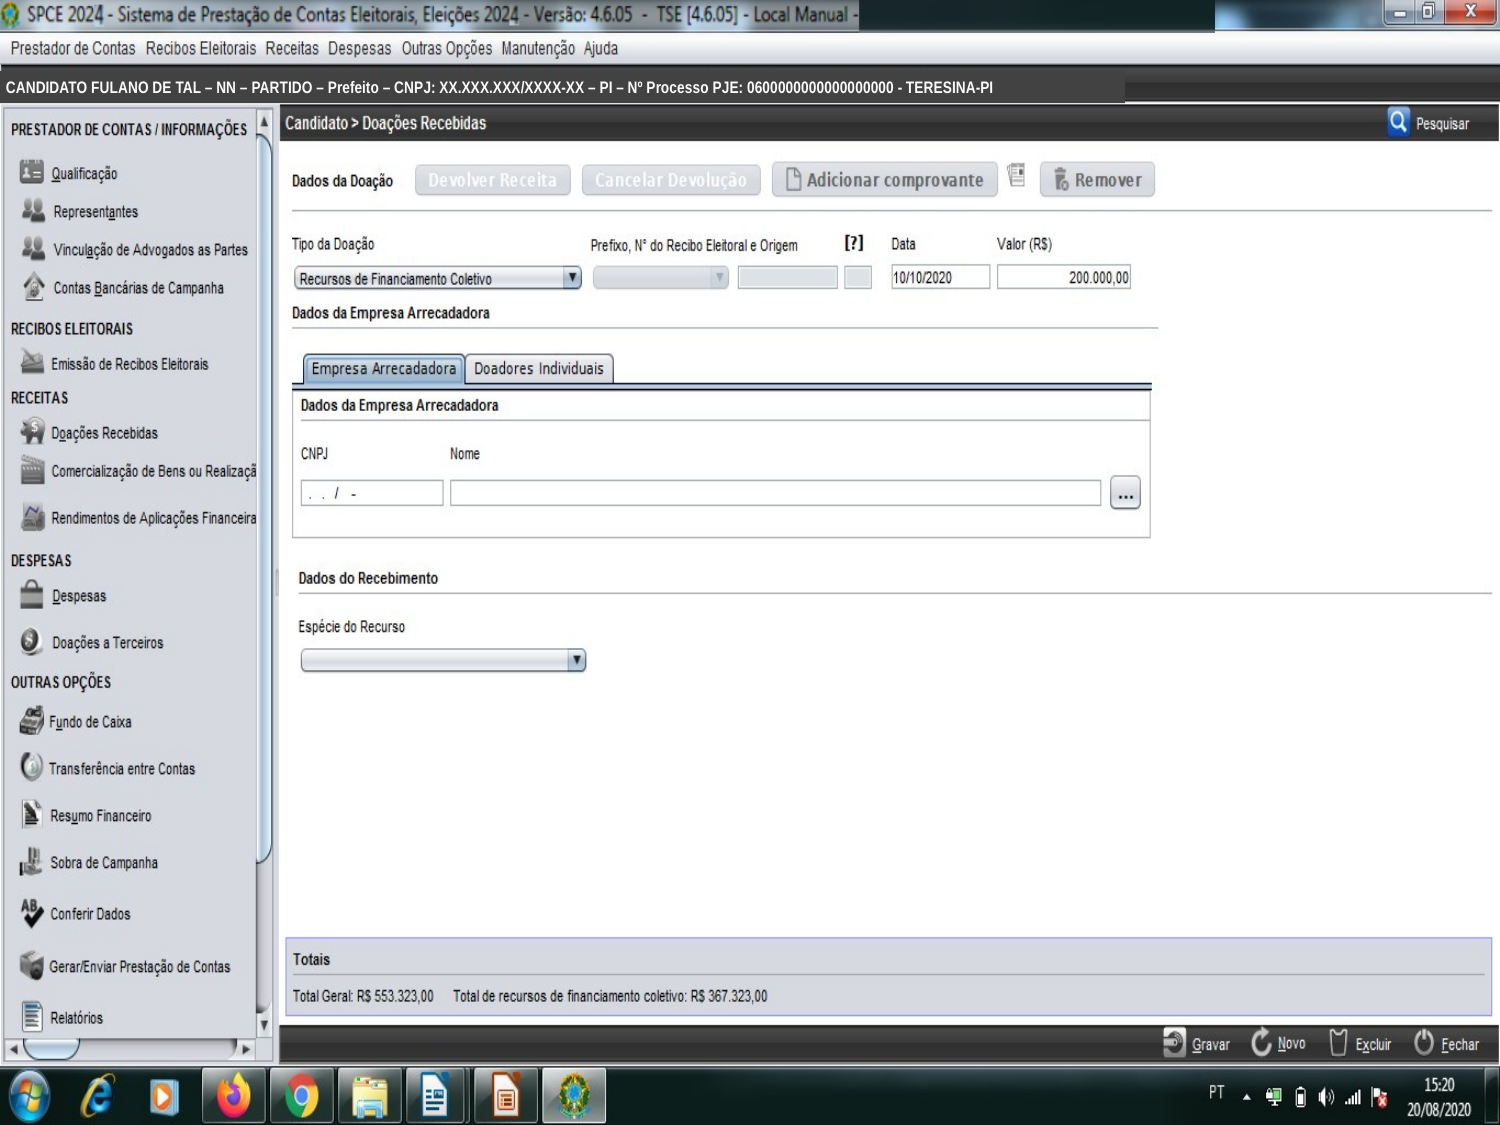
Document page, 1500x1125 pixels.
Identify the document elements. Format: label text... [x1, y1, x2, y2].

picture [0, 0, 1500, 1125]
text_box CANDIDATO FULANO DE TAL – NN – PARTIDO – Prefeito – CNPJ: XX.XXX.XXX/XXXX-XX – PI – Nº Processo PJE: 0600000000000000000 - TERESINA-PI [0, 70, 1125, 104]
